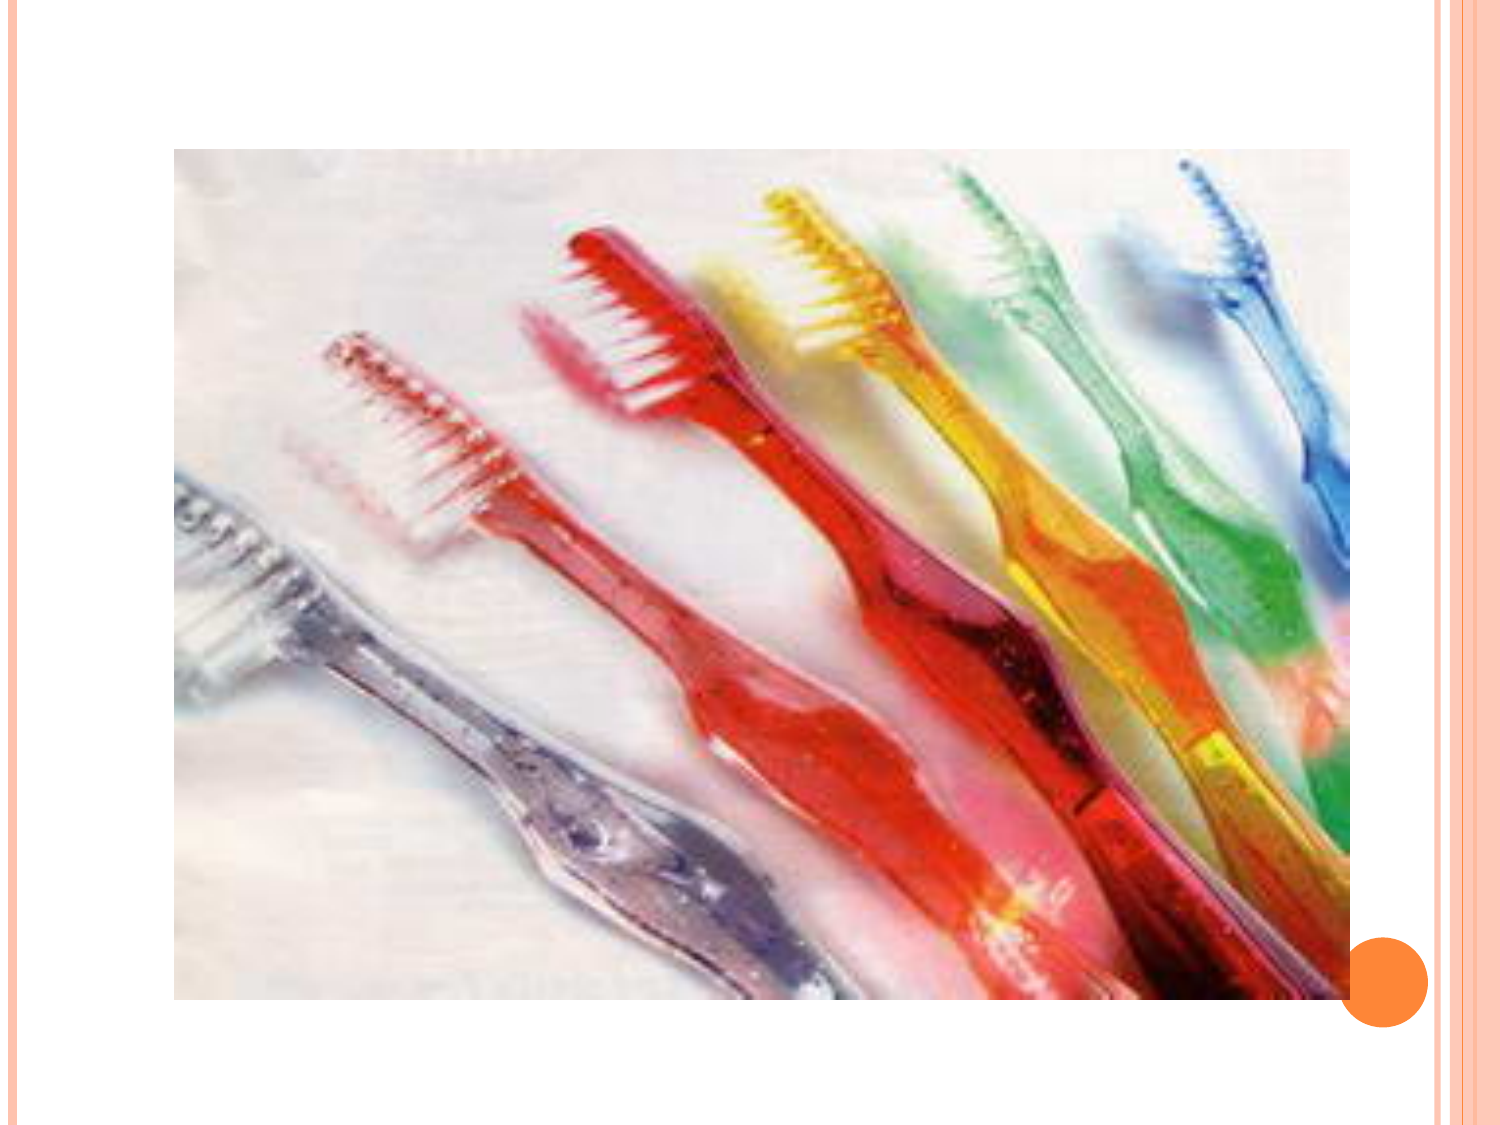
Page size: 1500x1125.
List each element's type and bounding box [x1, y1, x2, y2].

picture [174, 149, 1350, 1000]
